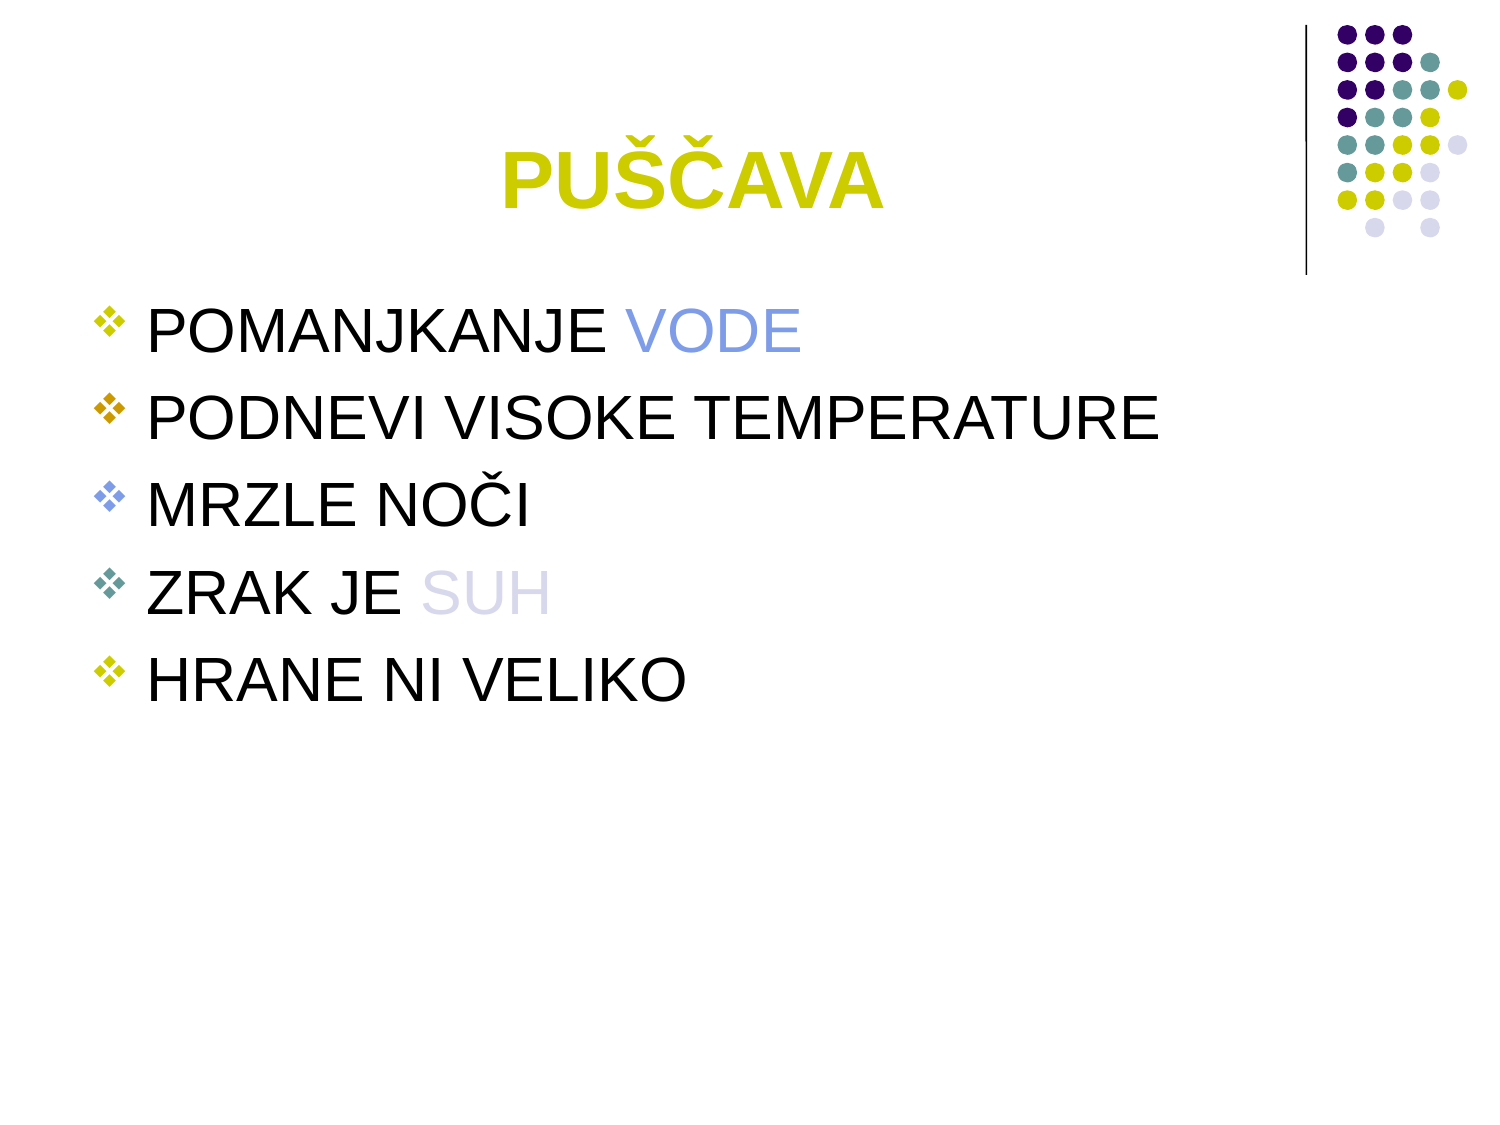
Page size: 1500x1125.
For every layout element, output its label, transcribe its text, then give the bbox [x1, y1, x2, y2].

list POMANJKANJE VODE PODNEVI VISOKE TEMPERATURE MRZLE NOČI ZRAK JE SUH HRANE NI VELIKO [75, 282, 1425, 1006]
title PUŠČAVA [75, 20, 1313, 233]
